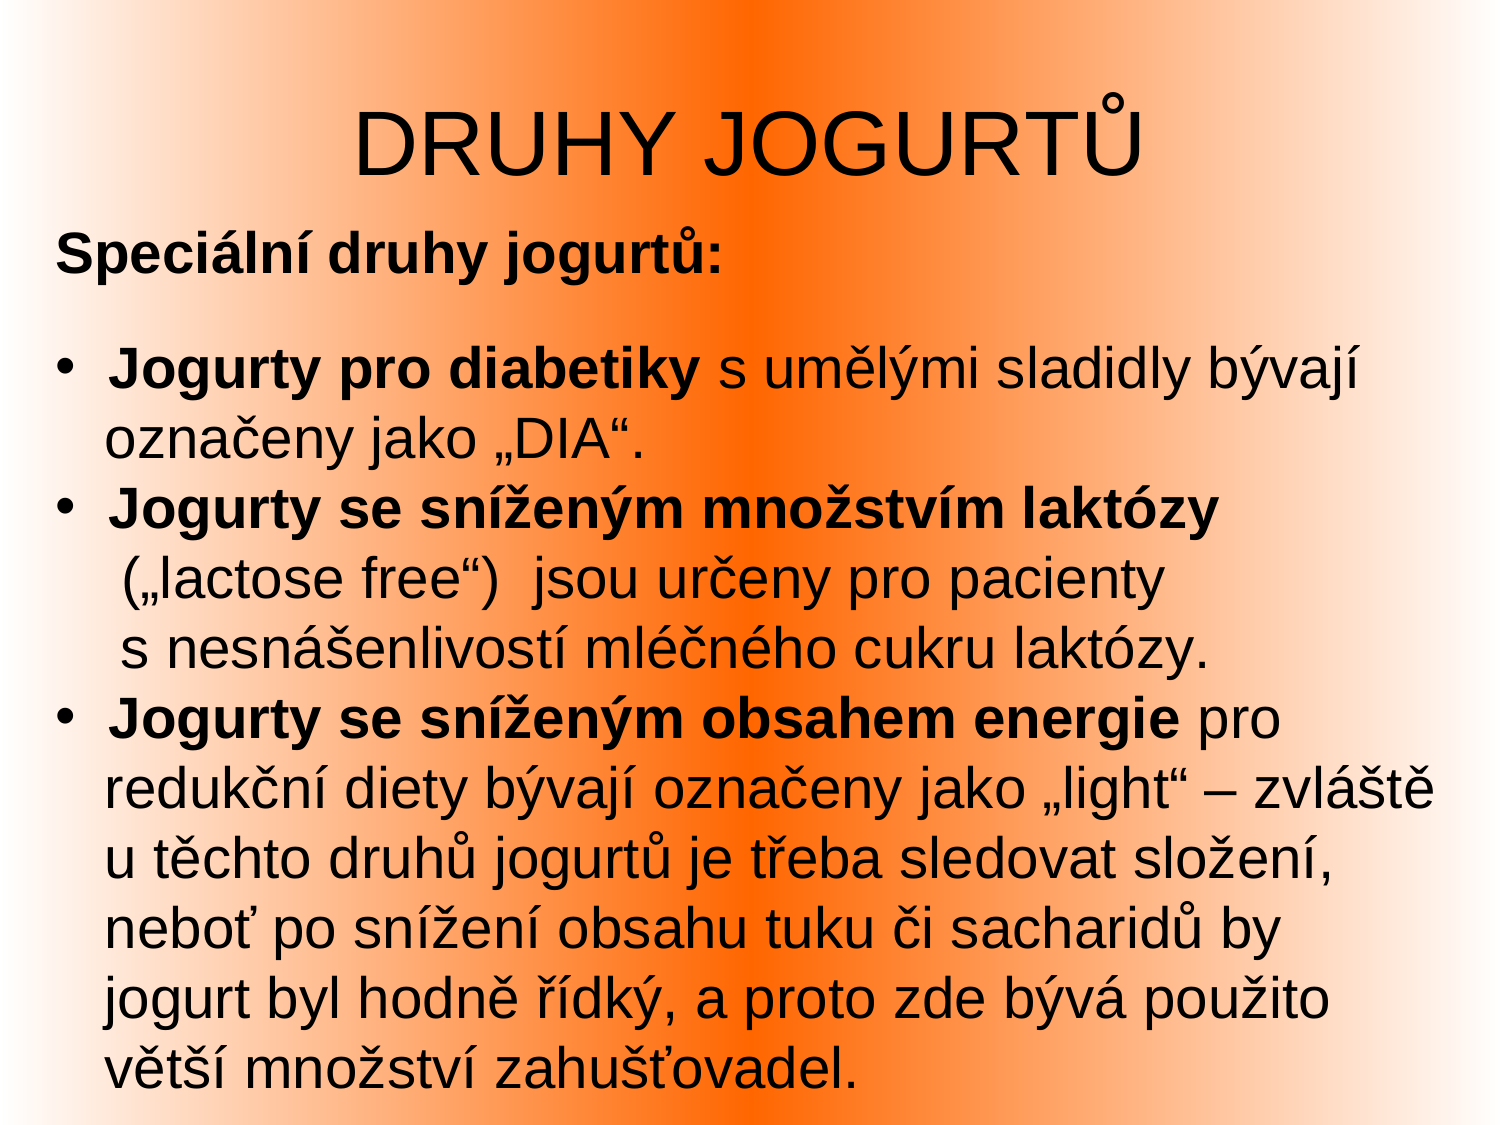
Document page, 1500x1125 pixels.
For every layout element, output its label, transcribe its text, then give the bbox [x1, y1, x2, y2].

title DRUHY JOGURTŮ [75, 45, 1426, 207]
text_box Speciální druhy jogurtů: Jogurty pro diabetiky s umělými sladidly bývají označeny jako „DIA“. Jogurty se sníženým množstvím laktózy („lactose free“) jsou určeny pro pacienty s nesnášenlivostí mléčného cukru laktózy. Jogurty se sníženým obsahem energie pro redukční diety bývají označeny jako „light“ – zvláště u těchto druhů jogurtů je třeba sledovat složení, neboť po snížení obsahu tuku či sacharidů by jogurt byl hodně řídký, a proto zde bývá použito větší množství zahušťovadel. [41, 207, 1459, 1109]
